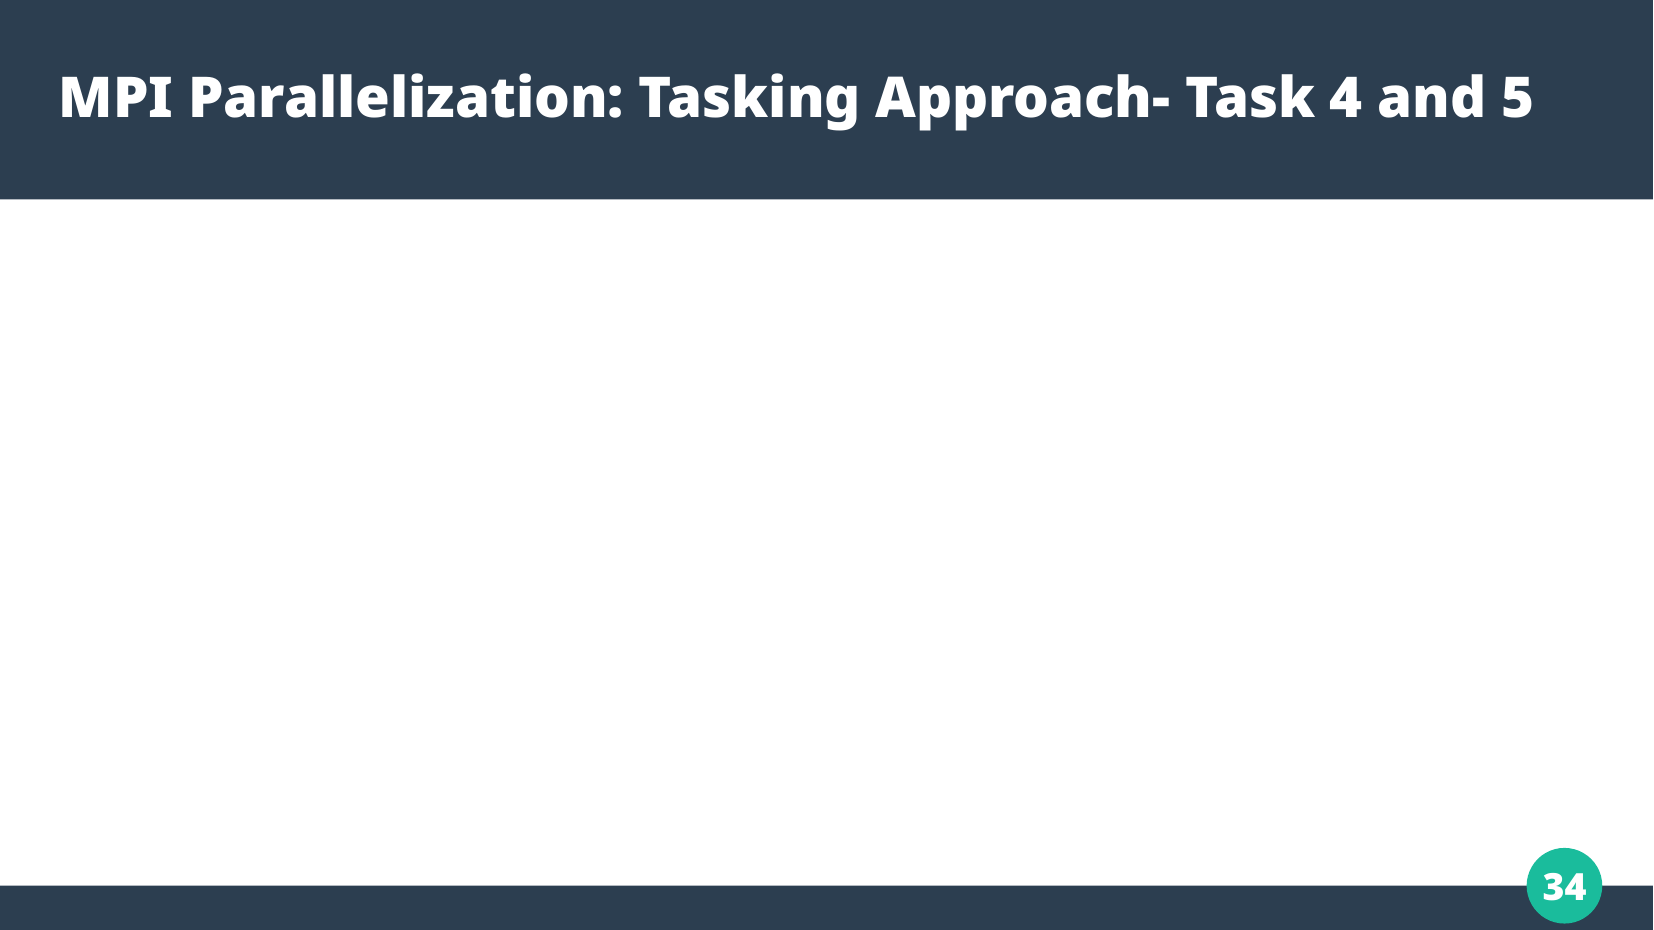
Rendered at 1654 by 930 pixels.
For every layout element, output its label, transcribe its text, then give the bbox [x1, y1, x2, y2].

title MPI Parallelization: Tasking Approach- Task 4 and 5 [58, 36, 1594, 155]
